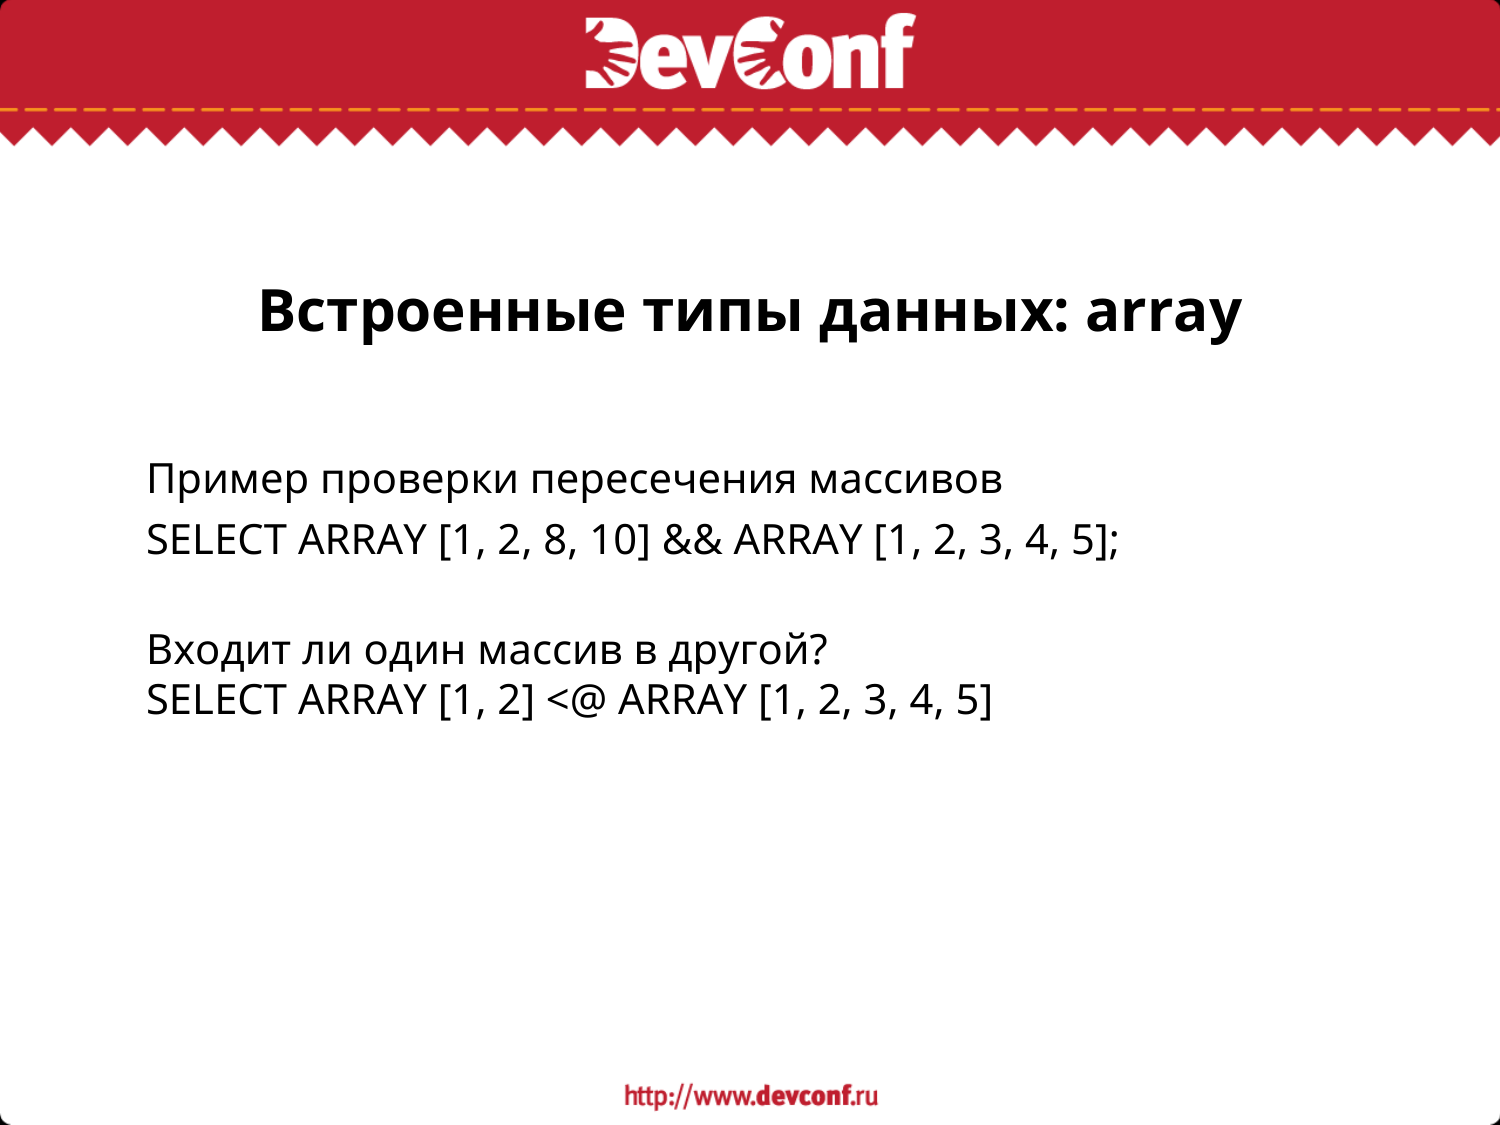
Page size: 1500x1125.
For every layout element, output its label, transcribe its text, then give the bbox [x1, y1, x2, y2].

list Пример проверки пересечения массивов SELECT ARRAY [1, 2, 8, 10] && ARRAY [1, 2, 3, 4, 5]; Входит ли один массив в другой? SELECT ARRAY [1, 2] <@ ARRAY [1, 2, 3, 4, 5] [75, 444, 1426, 965]
picture [0, 0, 1500, 1125]
title Встроенные типы данных: array [75, 219, 1426, 398]
